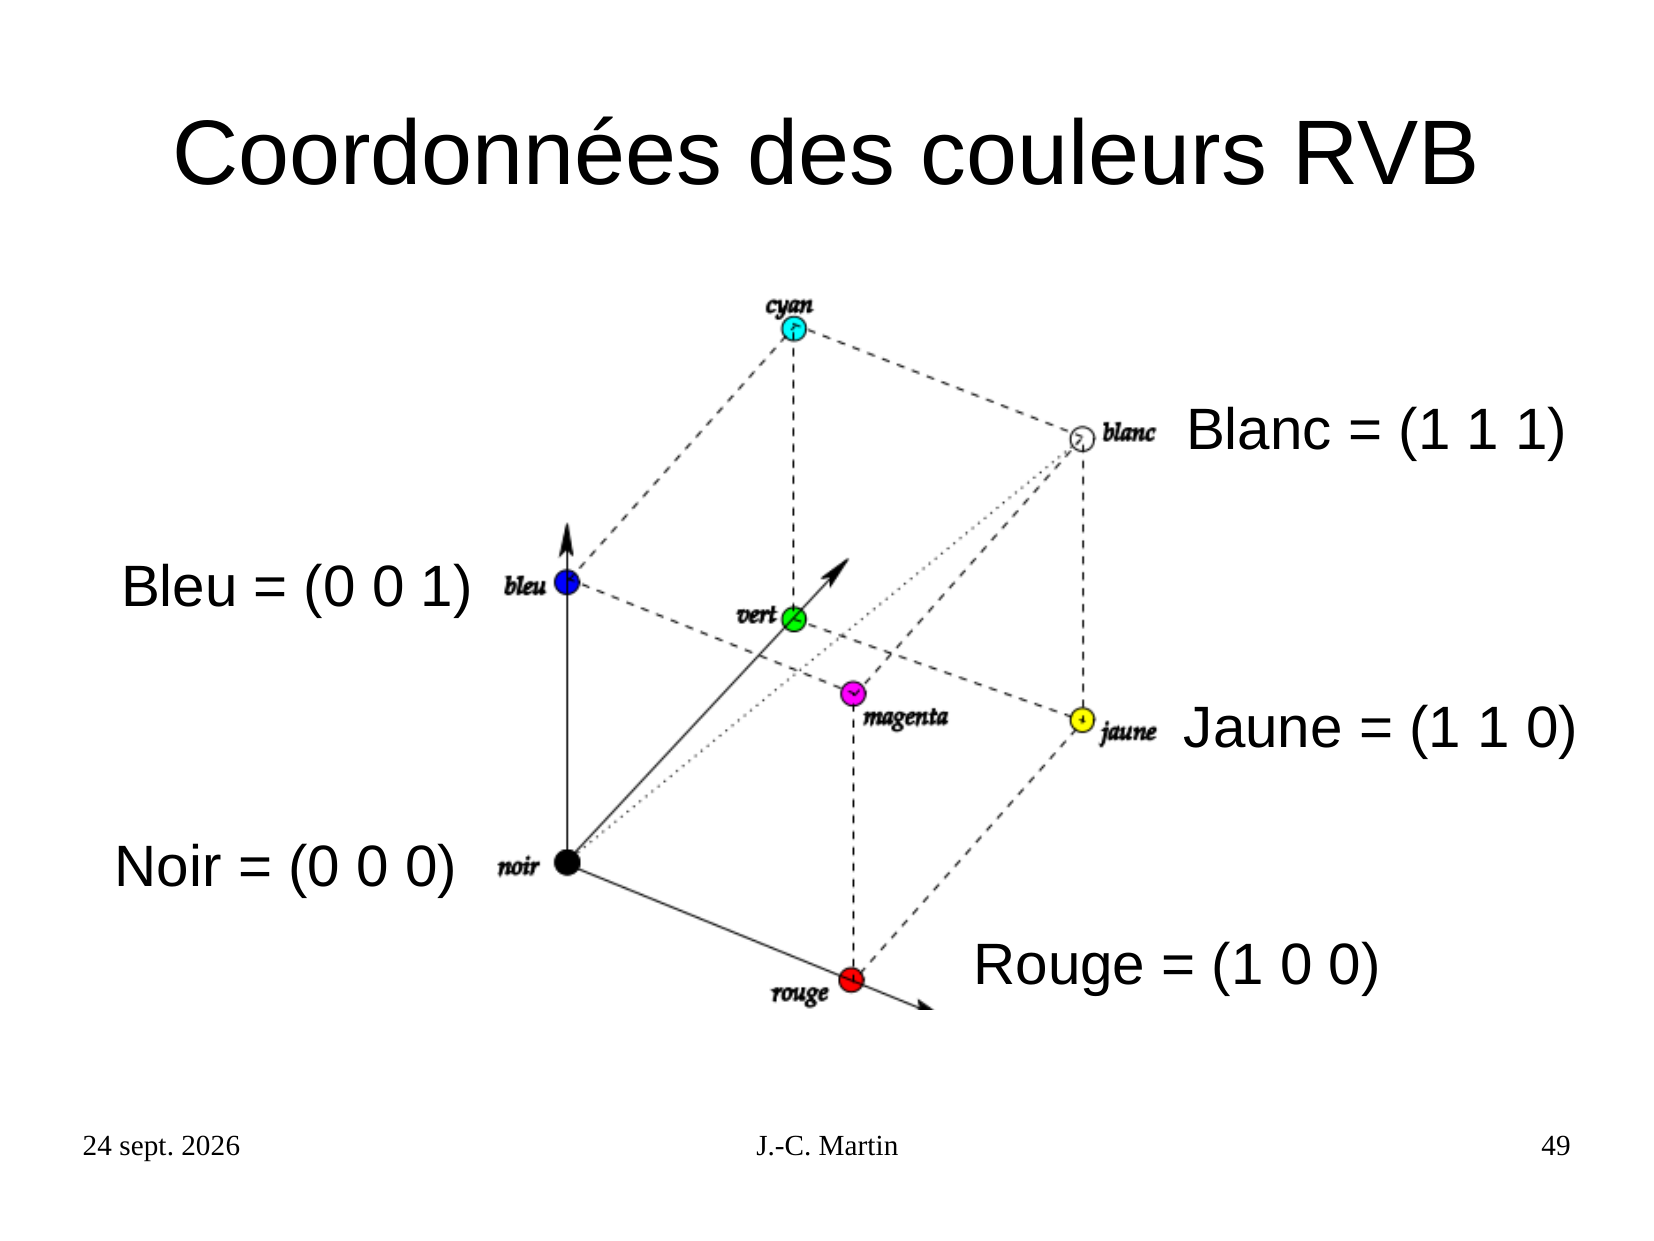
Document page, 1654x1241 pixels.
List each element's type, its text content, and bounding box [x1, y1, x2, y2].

picture [466, 290, 1188, 1010]
text_box Rouge = (1 0 0) [958, 924, 1397, 1004]
text_box Blanc = (1 1 1) [1171, 389, 1583, 470]
text_box Bleu = (0 0 1) [106, 546, 489, 626]
text_box Jaune = (1 1 0) [1169, 687, 1594, 768]
text_box Noir = (0 0 0) [100, 826, 473, 907]
title Coordonnées des couleurs RVB [82, 49, 1571, 257]
